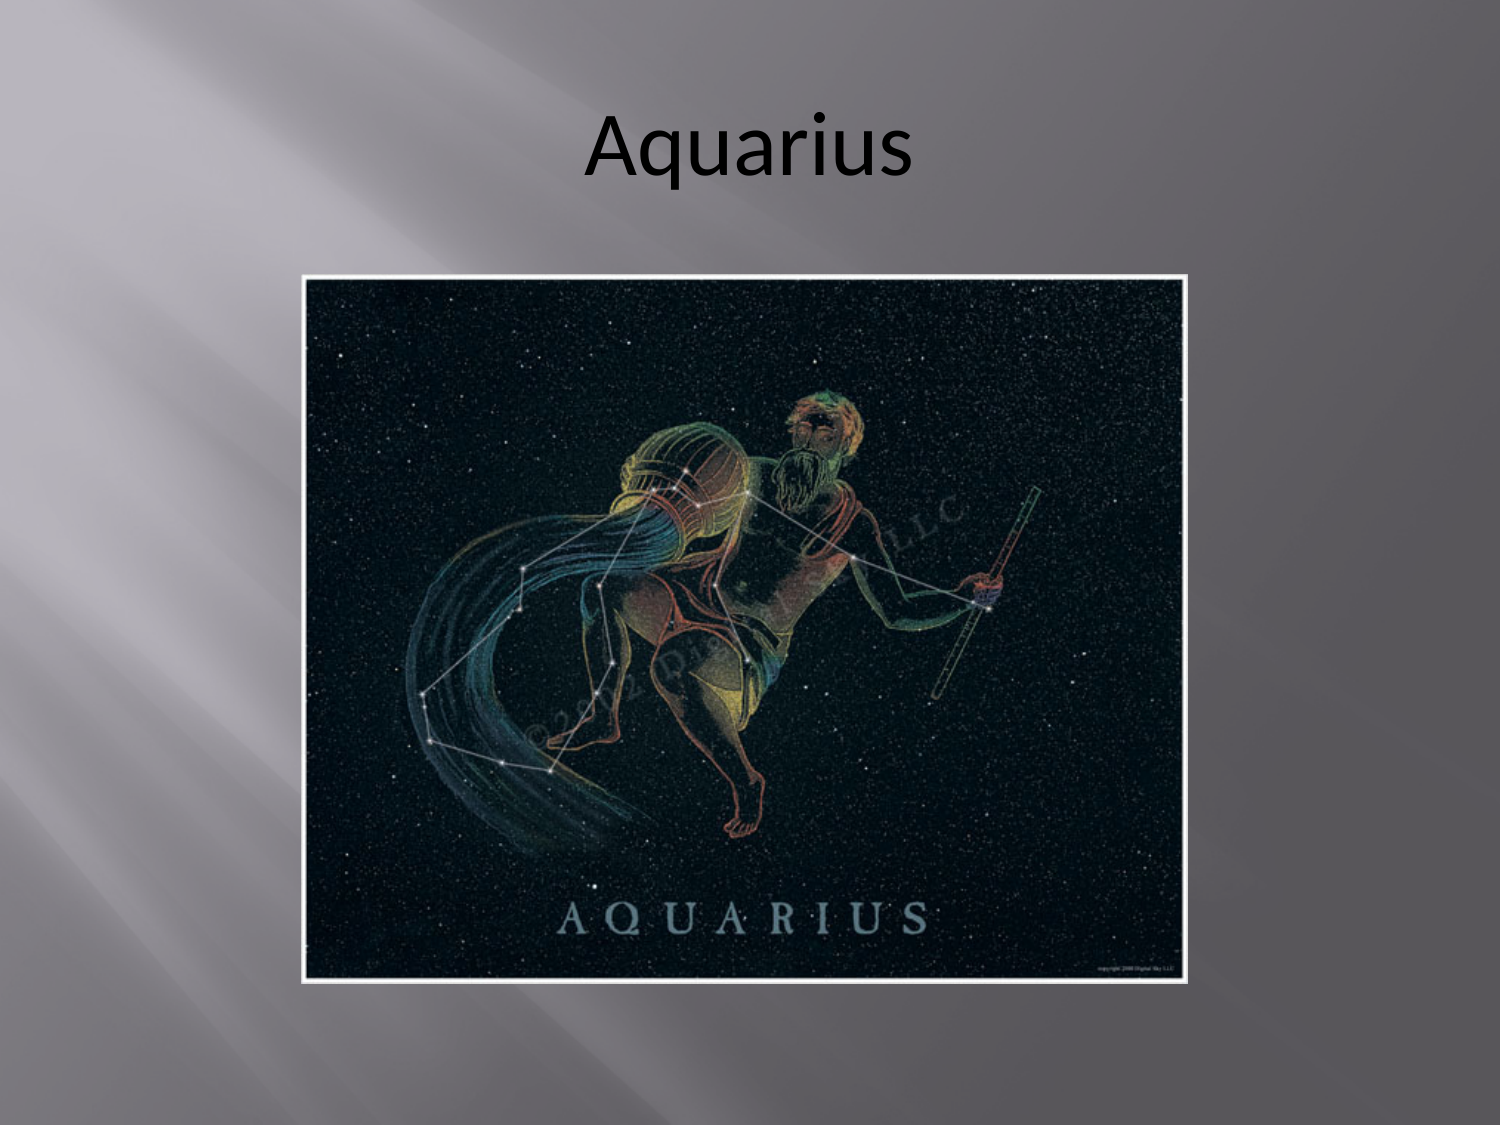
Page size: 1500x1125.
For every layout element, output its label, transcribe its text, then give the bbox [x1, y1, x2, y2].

picture [301, 275, 1188, 984]
text_box Aquarius [75, 45, 1426, 233]
